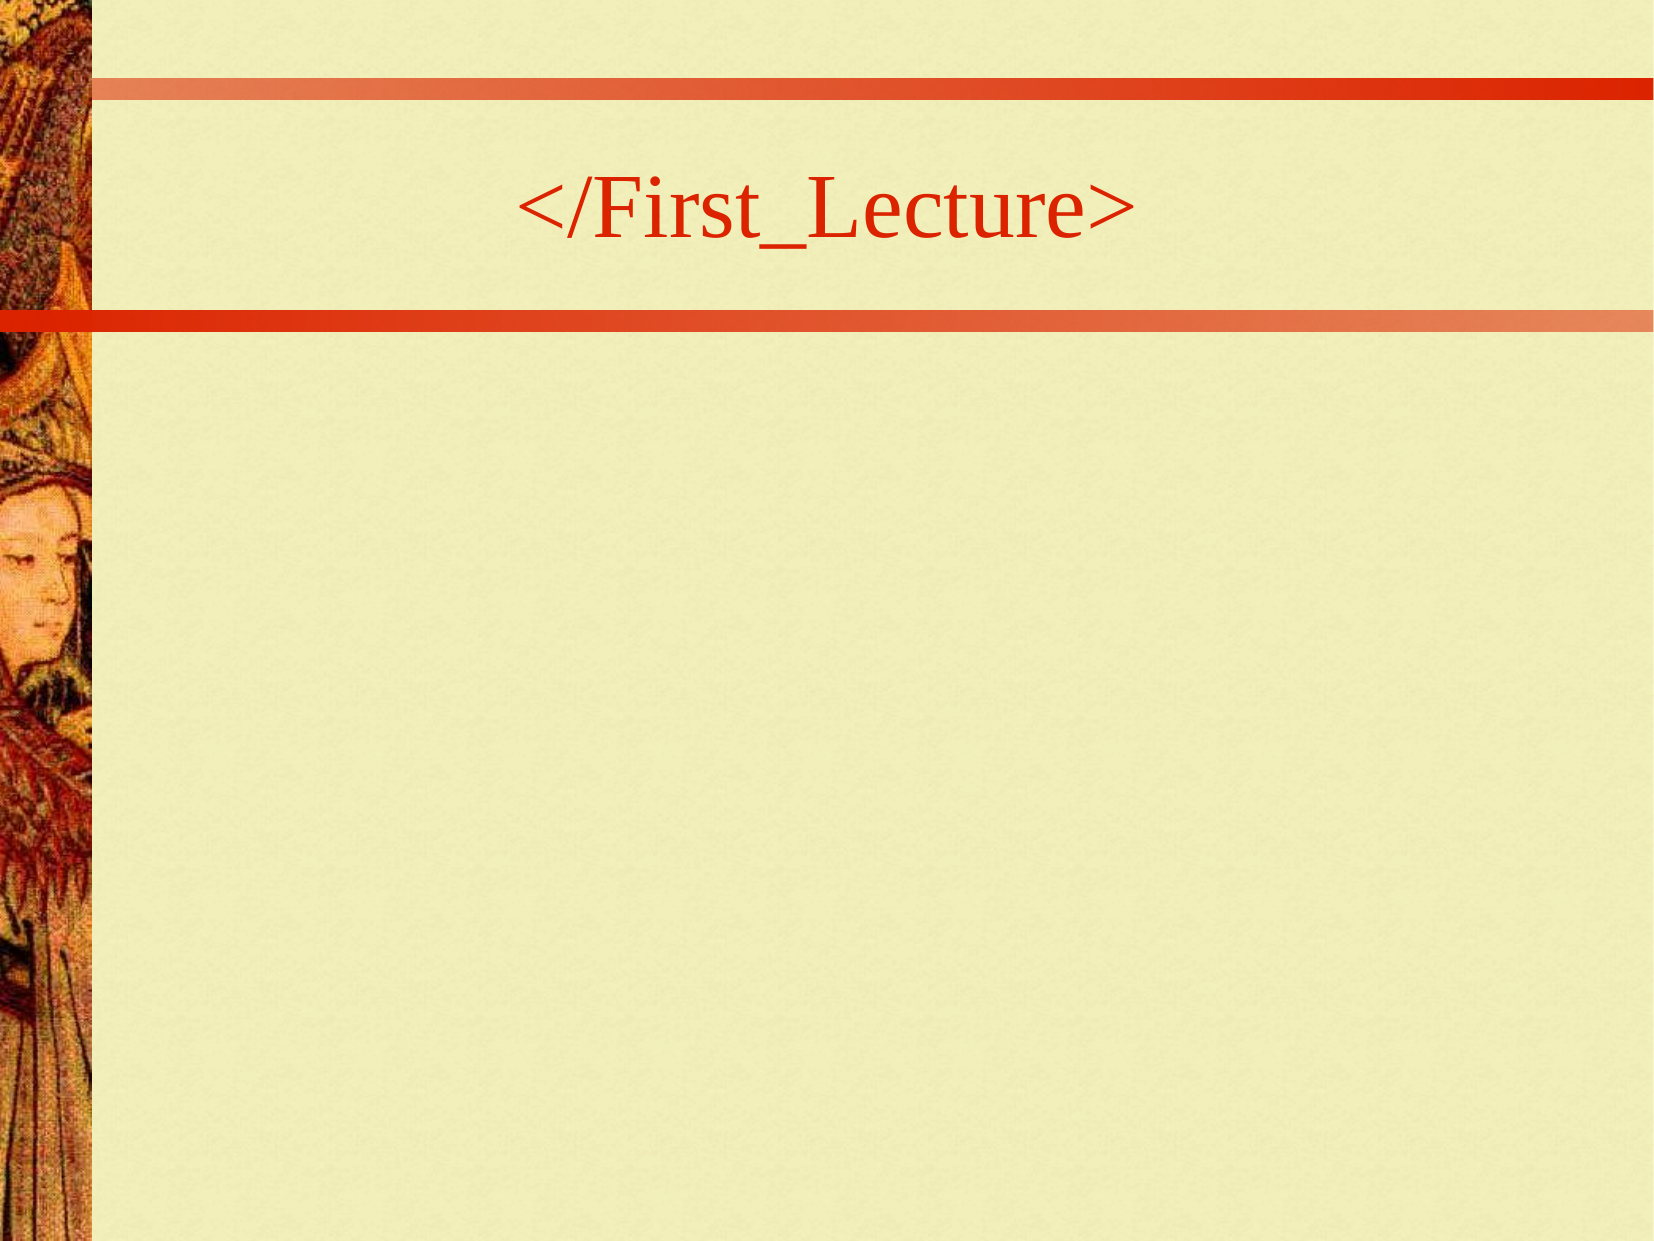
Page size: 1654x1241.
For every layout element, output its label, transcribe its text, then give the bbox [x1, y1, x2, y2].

picture [0, 332, 1654, 1241]
picture [0, 0, 1654, 310]
title </First_Lecture> [121, 102, 1534, 311]
